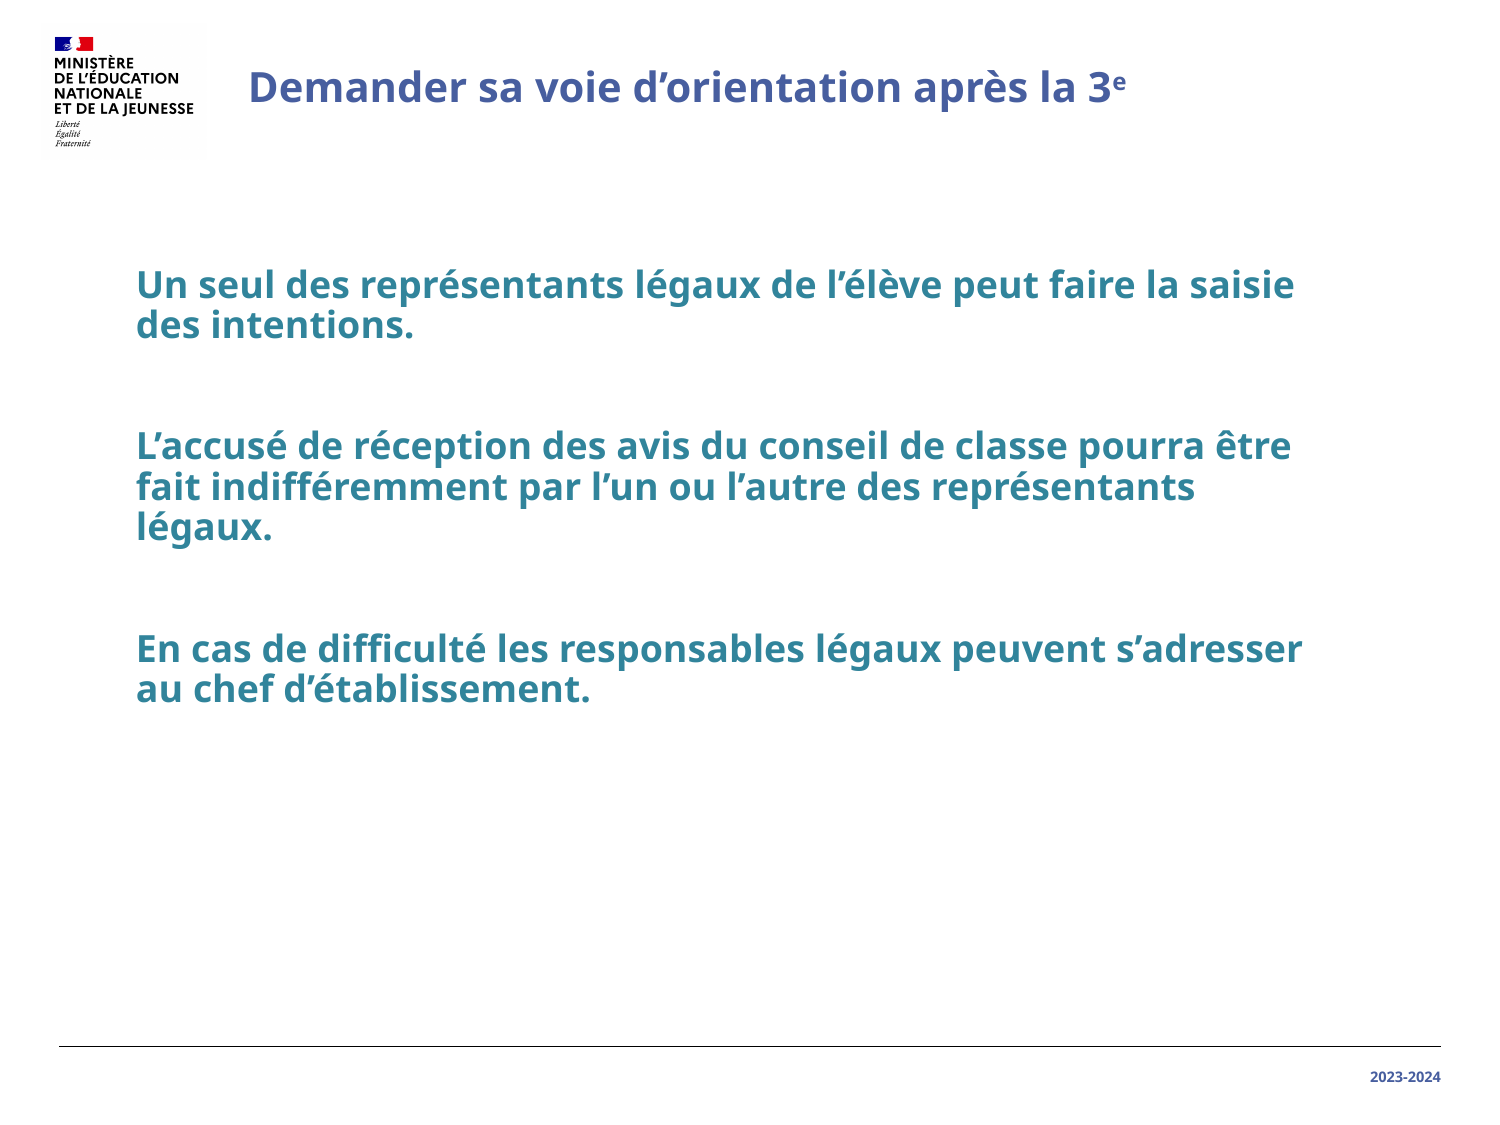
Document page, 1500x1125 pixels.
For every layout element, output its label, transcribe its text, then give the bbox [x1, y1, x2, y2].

slide_number 2023-2024 [1249, 1046, 1441, 1125]
text_box Demander sa voie d’orientation après la 3e [218, 0, 1424, 126]
title Un seul des représentants légaux de l’élève peut faire la saisie des intentions. L’accusé de réception des avis du conseil de classe pourra être fait indifféremment par l’un ou l’autre des représentants légaux. En cas de difficulté les responsables légaux peuvent s’adresser au chef d’établissement. [135, 267, 1317, 728]
picture [41, 23, 207, 160]
